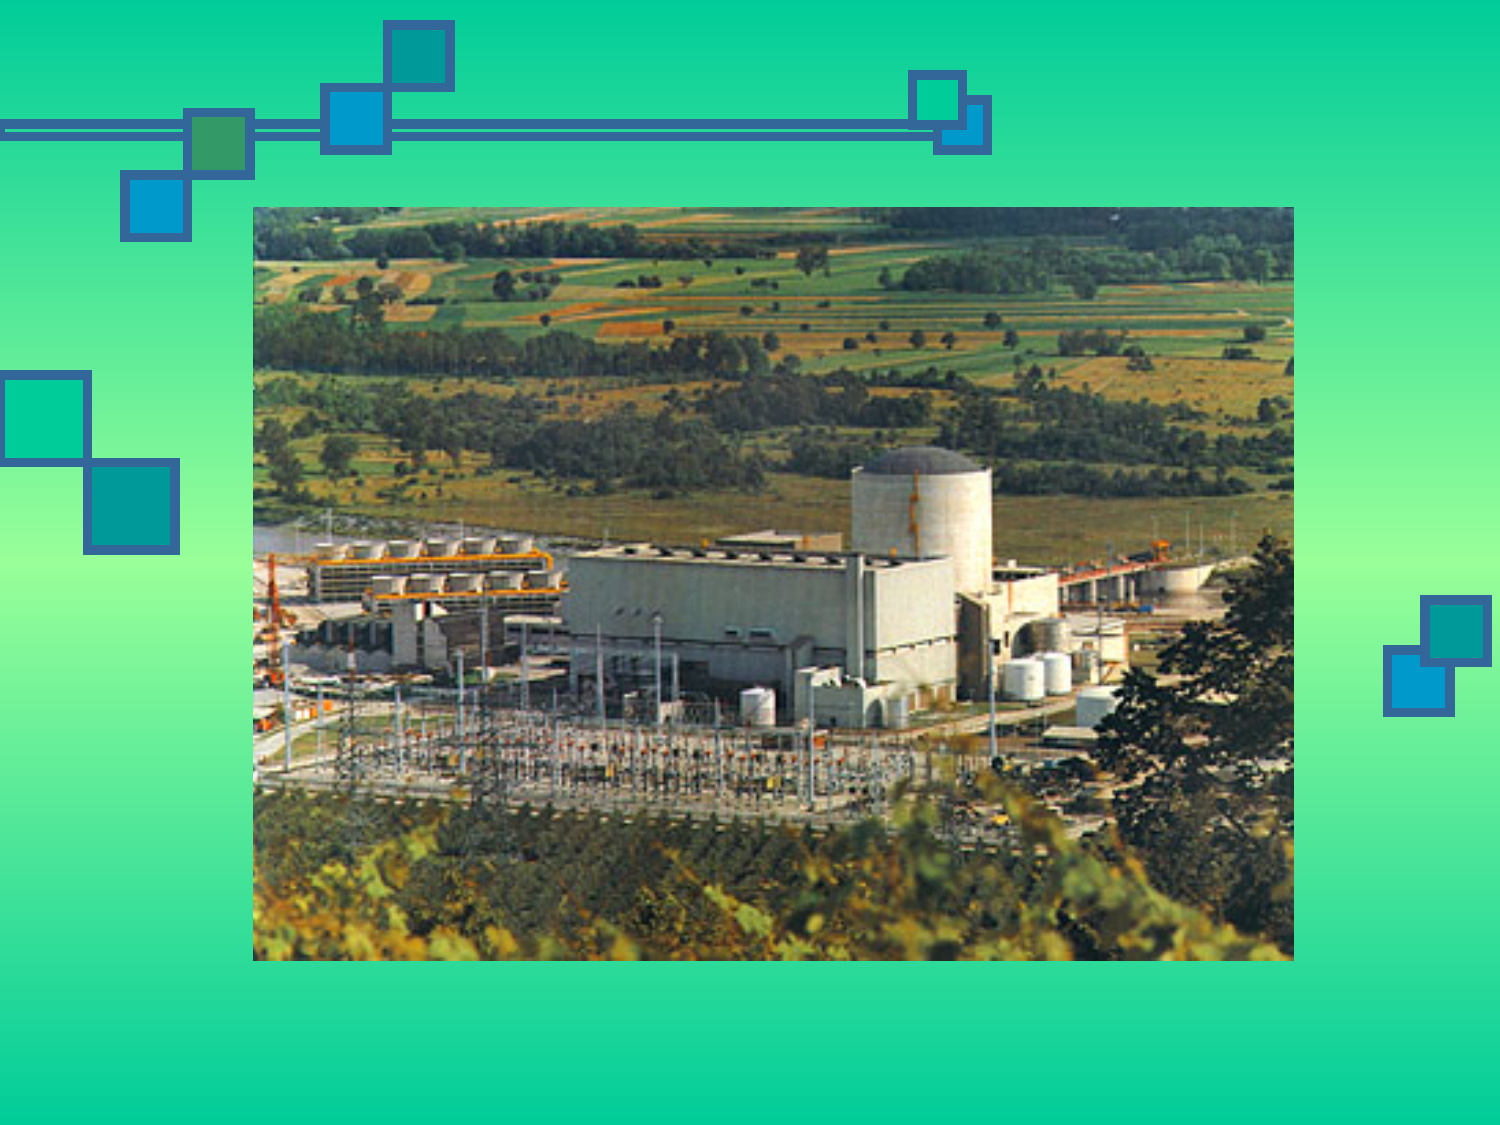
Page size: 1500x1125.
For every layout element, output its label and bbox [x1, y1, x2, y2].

picture [253, 207, 1294, 961]
